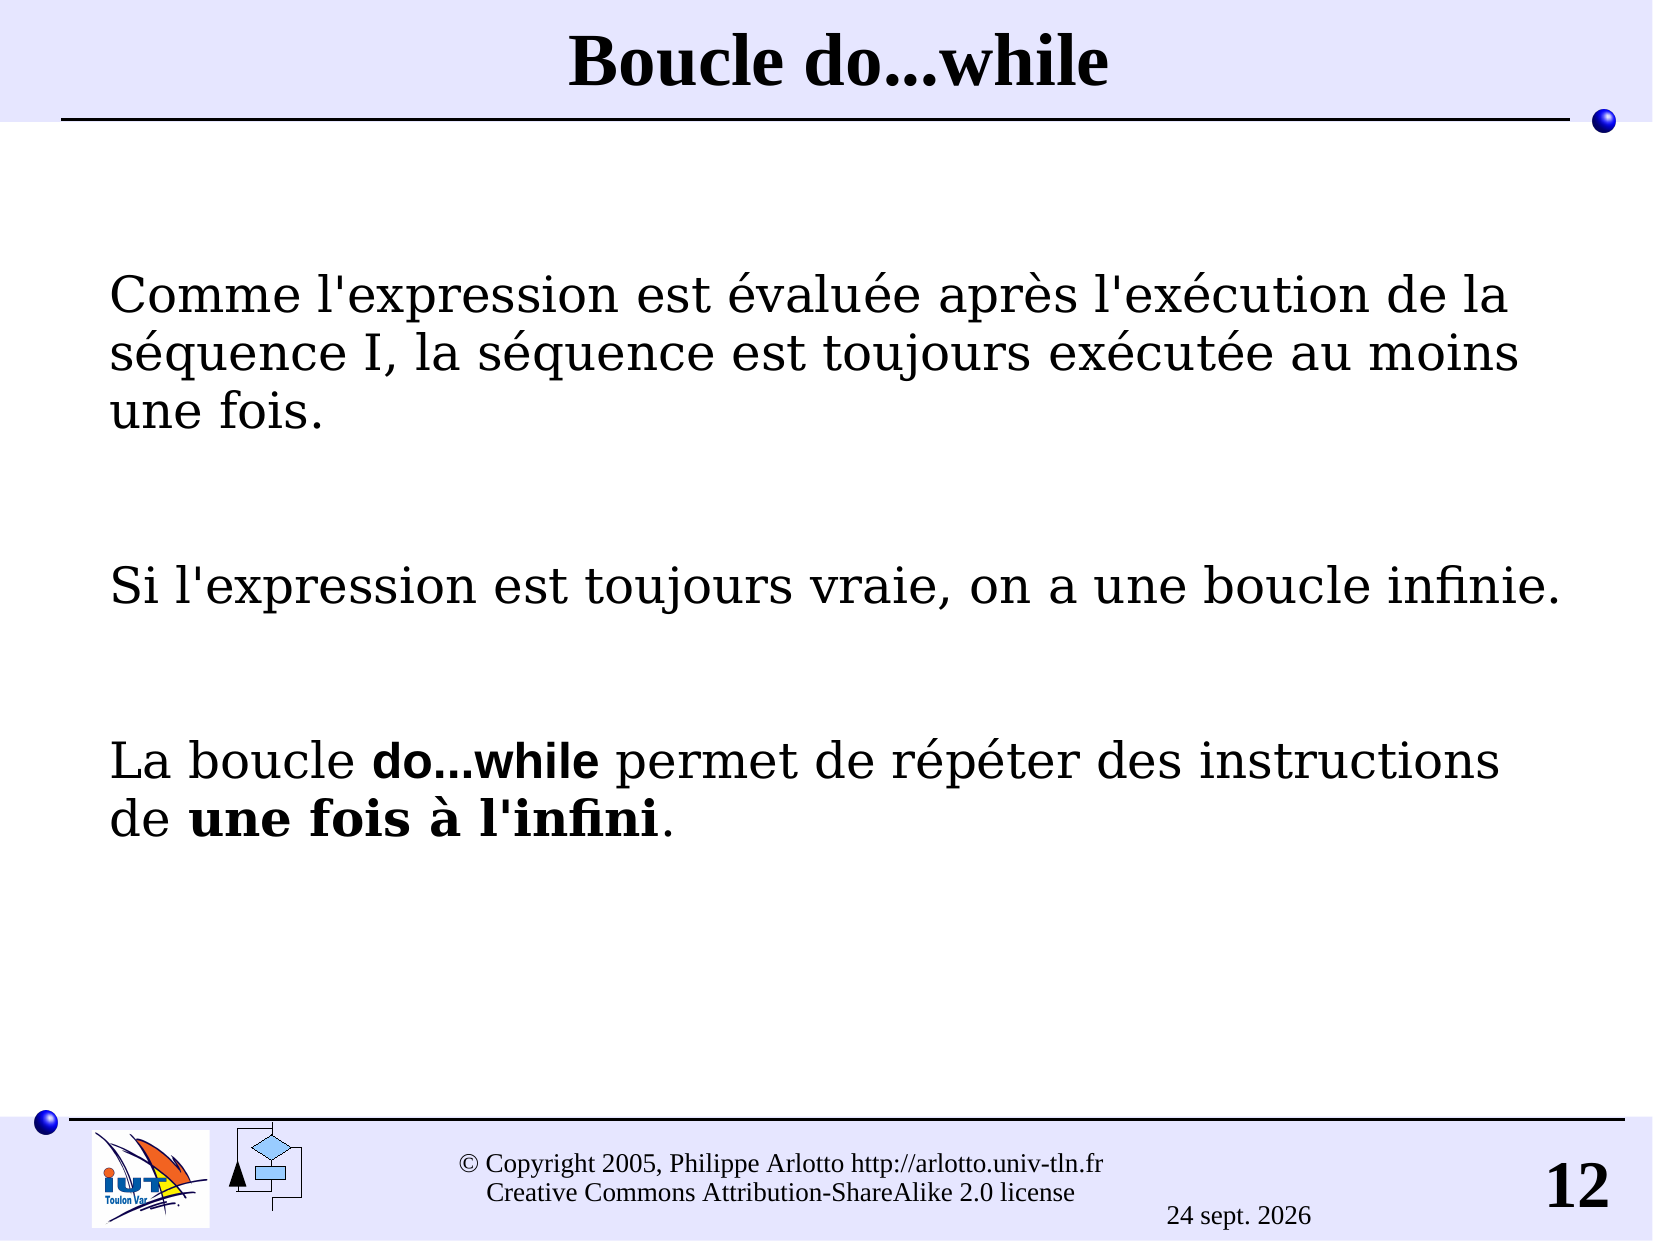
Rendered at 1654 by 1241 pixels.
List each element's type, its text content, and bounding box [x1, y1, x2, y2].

title Boucle do...while [95, 11, 1585, 110]
text_box Comme l'expression est évaluée après l'exécution de la séquence I, la séquence est toujours exécutée au moins une fois. Si l'expression est toujours vraie, on a une boucle infinie. La boucle do...while permet de répéter des instructions de une fois à l'infini. [109, 265, 1564, 852]
